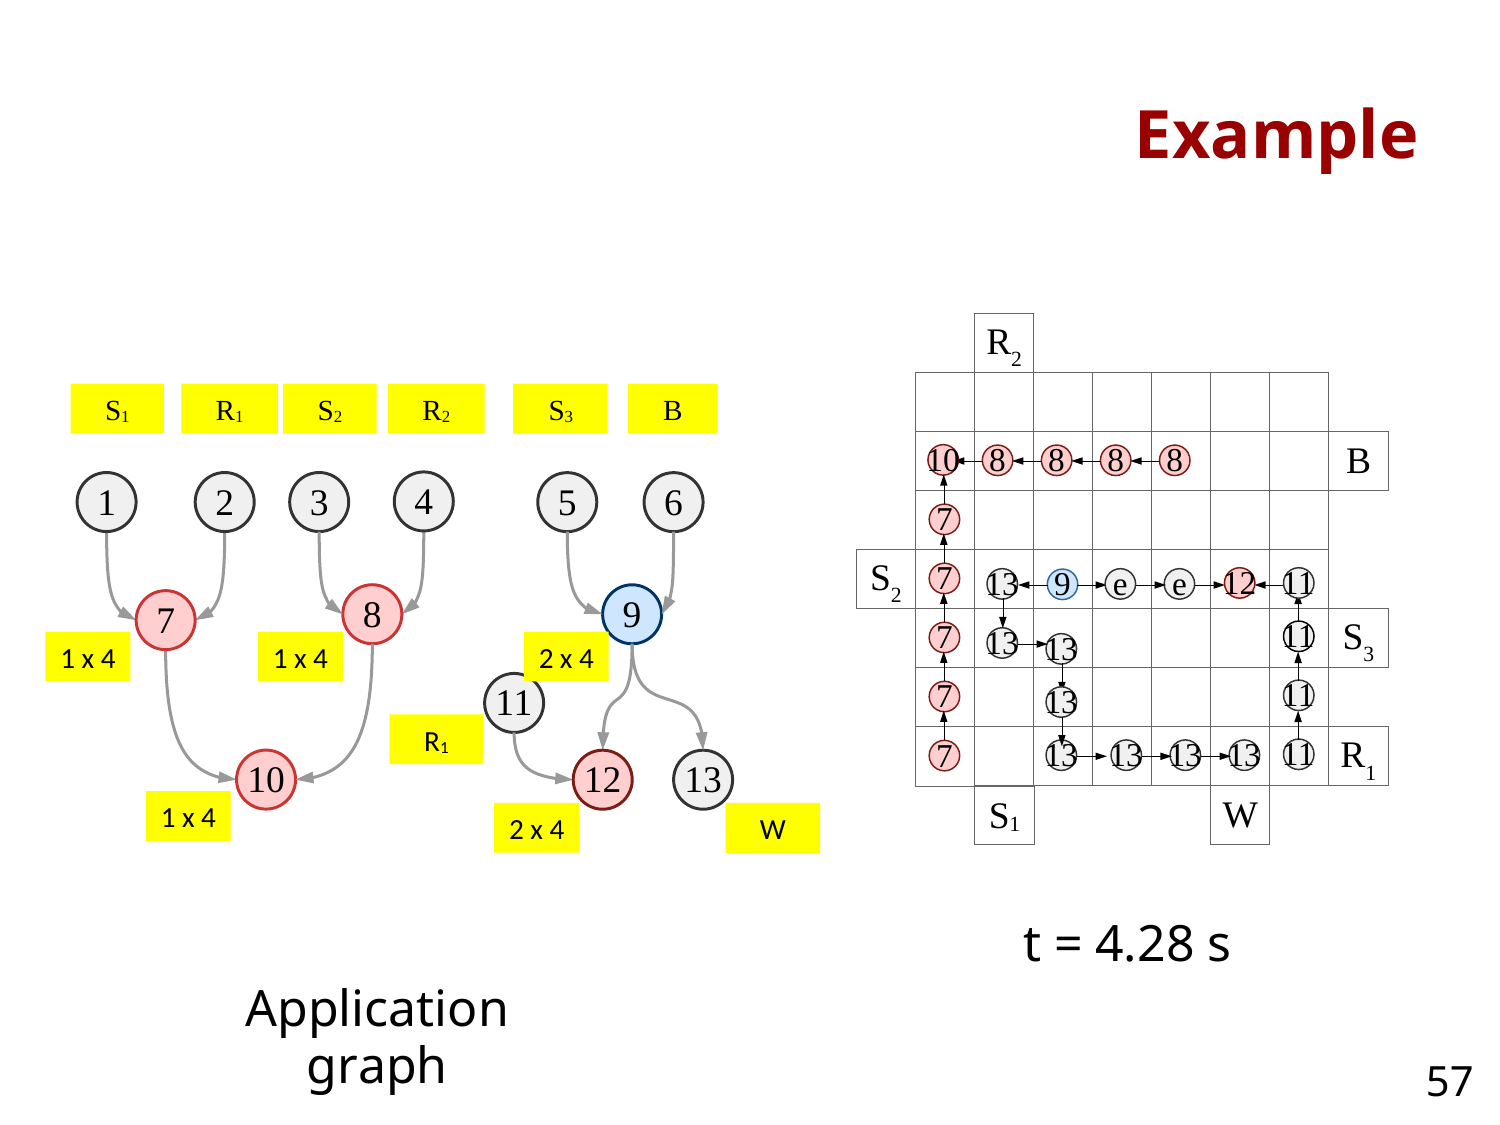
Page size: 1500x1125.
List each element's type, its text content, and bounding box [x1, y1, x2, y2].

text_box 11 [1283, 628, 1288, 646]
text_box 8 [1159, 445, 1191, 476]
text_box 11 [1283, 746, 1288, 764]
text_box S2 [283, 383, 377, 434]
text_box 2 x 4 [494, 802, 580, 853]
text_box 1 x 4 [45, 631, 131, 682]
text_box R1 [181, 383, 278, 434]
text_box 12 [1244, 575, 1255, 591]
text_box 13 [1071, 695, 1077, 707]
text_box 12 [1226, 567, 1252, 599]
text_box 13 [1195, 748, 1201, 760]
text_box W [1210, 785, 1270, 845]
text_box t = 4.28 s [906, 907, 1349, 981]
text_box R2 [974, 313, 1034, 373]
text_box S2 [856, 549, 916, 609]
text_box 13 [1012, 636, 1018, 647]
text_box 1 x 4 [258, 631, 343, 682]
text_box 10 [930, 444, 955, 476]
text_box 13 [1172, 739, 1197, 771]
text_box 6 [644, 472, 704, 532]
title Example [75, 44, 1419, 227]
text_box 13 [986, 635, 992, 653]
text_box 13 [1012, 577, 1018, 588]
text_box 13 [1229, 747, 1234, 765]
text_box S1 [70, 383, 164, 434]
text_box 7 [136, 590, 196, 650]
text_box 10 [947, 450, 955, 470]
text_box e [1105, 568, 1136, 600]
text_box 13 [1136, 748, 1142, 760]
text_box 11 [1283, 575, 1288, 593]
text_box 9 [1047, 569, 1078, 600]
text_box 8 [1041, 445, 1072, 476]
text_box 2 [195, 472, 255, 532]
text_box R1 [389, 714, 483, 765]
text_box R1 [1328, 726, 1389, 786]
text_box 11 [1286, 621, 1315, 652]
text_box 11 [1283, 687, 1288, 705]
text_box 11 [484, 673, 544, 733]
text_box 4 [394, 471, 454, 531]
text_box 7 [929, 504, 960, 535]
text_box 8 [1100, 445, 1131, 476]
text_box 8 [982, 445, 1013, 476]
text_box 8 [342, 584, 402, 644]
text_box 1 [77, 472, 137, 532]
text_box W [725, 802, 821, 853]
text_box 7 [929, 681, 960, 712]
text_box 12 [1224, 575, 1229, 593]
text_box 13 [1111, 747, 1116, 765]
text_box 11 [1285, 567, 1315, 599]
text_box 1 x 4 [145, 791, 231, 841]
text_box 13 [1170, 747, 1175, 765]
text_box B [1328, 431, 1389, 491]
text_box B [627, 383, 717, 434]
text_box 13 [989, 627, 1014, 659]
text_box 7 [929, 563, 960, 594]
text_box 13 [1231, 739, 1256, 771]
text_box 5 [537, 472, 597, 532]
text_box 11 [1286, 680, 1315, 711]
text_box Application graph [156, 972, 598, 1046]
text_box 13 [1113, 739, 1138, 771]
text_box 13 [1048, 686, 1073, 718]
text_box S3 [1328, 608, 1389, 668]
text_box 13 [989, 568, 1014, 600]
text_box e [1164, 568, 1195, 600]
text_box 9 [602, 584, 662, 644]
text_box 10 [927, 452, 933, 470]
text_box 13 [1046, 747, 1051, 765]
text_box S1 [974, 786, 1035, 845]
text_box 11 [1286, 739, 1315, 770]
text_box 13 [1071, 642, 1077, 653]
text_box S3 [513, 383, 608, 434]
text_box 13 [986, 576, 992, 594]
text_box 13 [1046, 641, 1051, 659]
text_box 13 [1048, 633, 1073, 665]
text_box 3 [289, 472, 349, 532]
text_box 10 [236, 750, 296, 810]
text_box 13 [1063, 740, 1073, 745]
text_box 13 [673, 750, 733, 810]
text_box 2 x 4 [523, 631, 609, 682]
text_box 7 [929, 622, 960, 653]
text_box 13 [1071, 748, 1077, 760]
text_box R2 [387, 383, 485, 434]
text_box 13 [1048, 740, 1073, 771]
text_box 13 [1254, 748, 1260, 760]
text_box 13 [1046, 694, 1051, 712]
text_box 12 [573, 750, 633, 810]
text_box 7 [929, 740, 960, 771]
